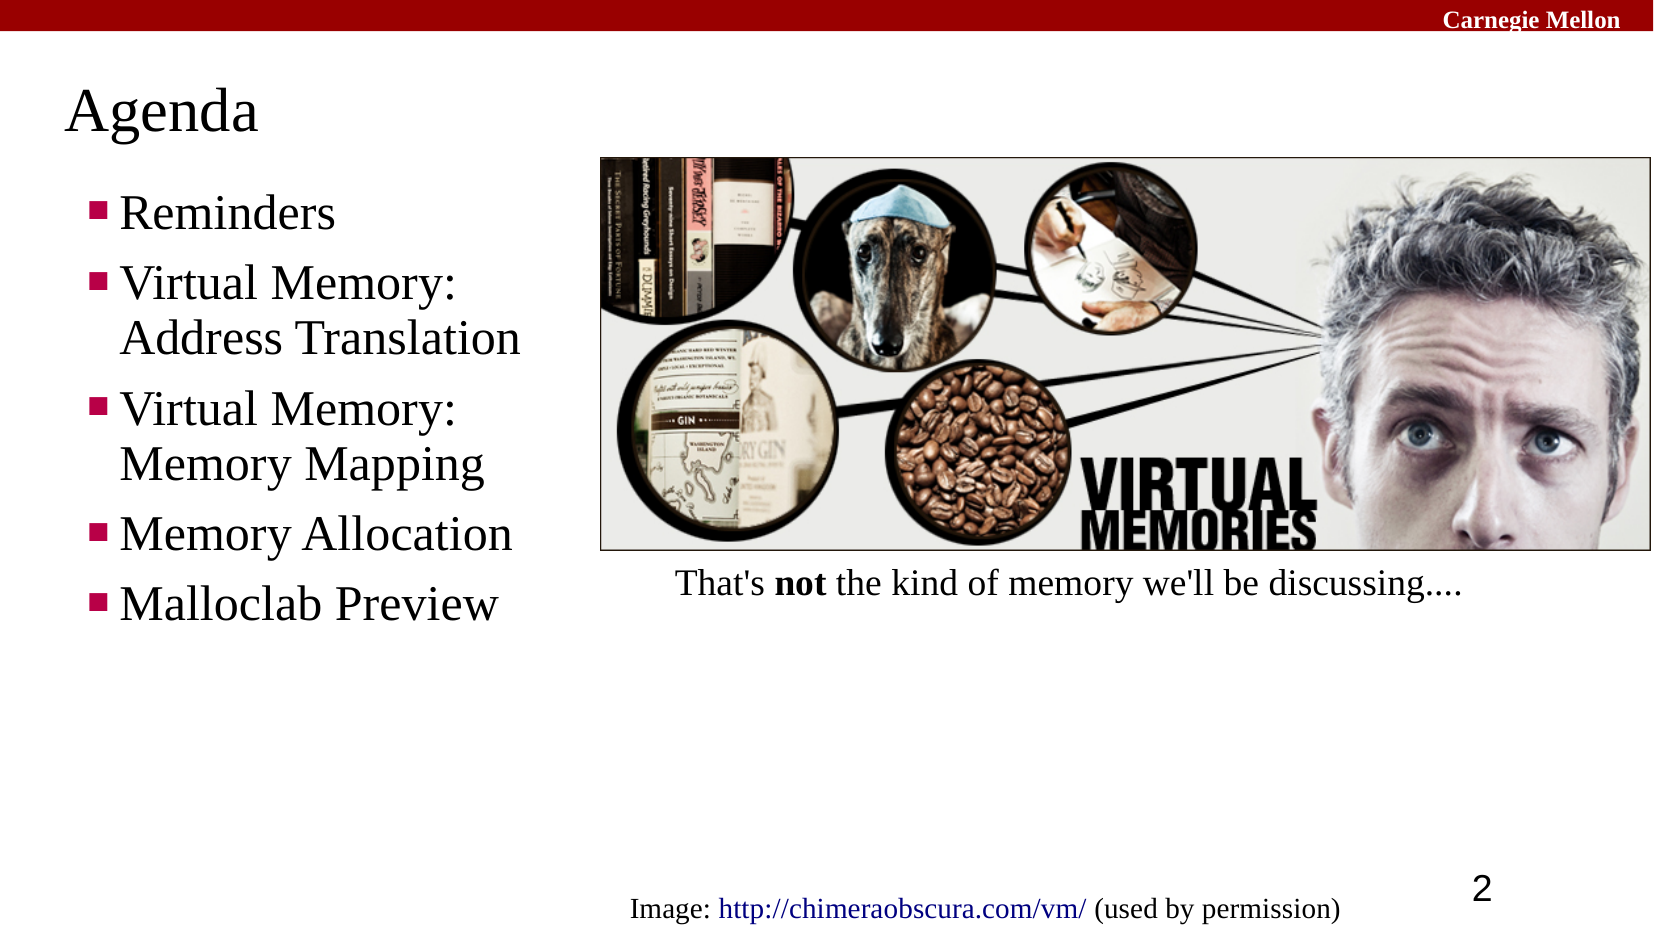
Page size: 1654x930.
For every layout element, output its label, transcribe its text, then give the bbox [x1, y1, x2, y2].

title Agenda [64, 58, 1576, 163]
list Reminders Virtual Memory: Address Translation Virtual Memory: Memory Mapping Memory Allocation Malloclab Preview [71, 184, 616, 901]
text_box Image: http://chimeraobscura.com/vm/ (used by permission) [615, 885, 1411, 930]
text_box That's not the kind of memory we'll be discussing.... [660, 555, 1531, 616]
picture [600, 157, 1651, 551]
